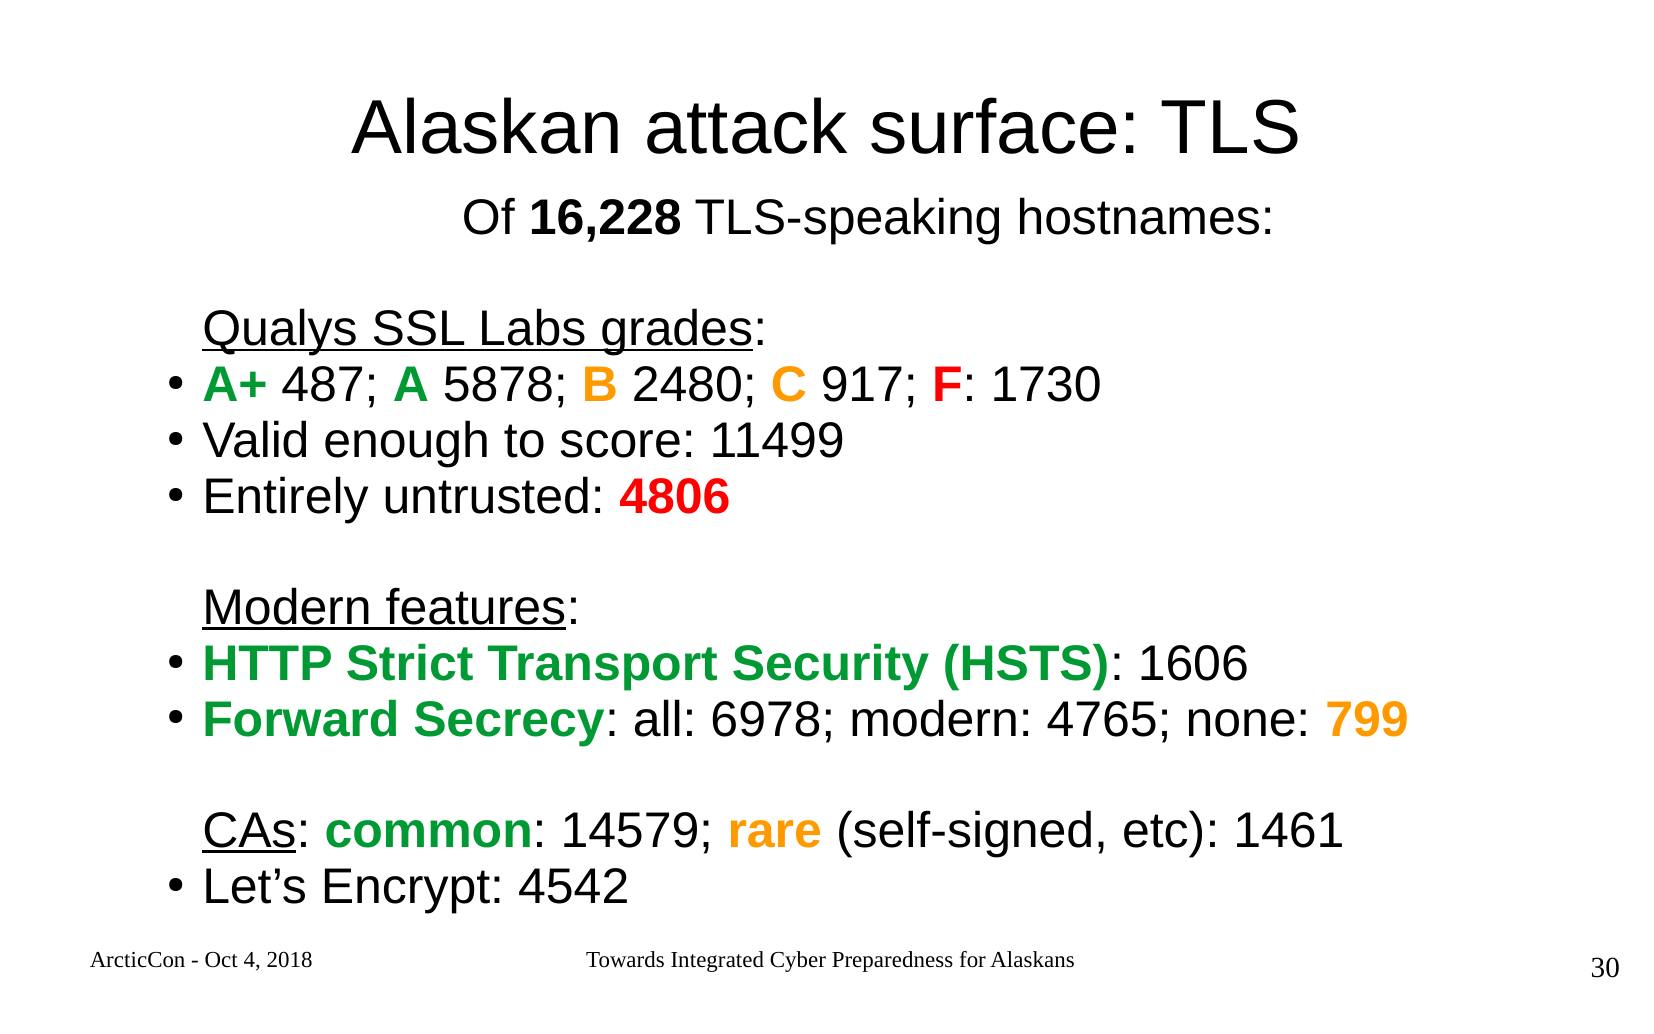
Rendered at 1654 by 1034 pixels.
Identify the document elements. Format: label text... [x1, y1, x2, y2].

subtitle Of 16,228 TLS-speaking hostnames: Qualys SSL Labs grades: A+ 487; A 5878; B 2480; C 917; F: 1730 Valid enough to score: 11499 Entirely untrusted: 4806 Modern features: HTTP Strict Transport Security (HSTS): 1606 Forward Secrecy: all: 6978; modern: 4765; none: 799 CAs: common: 14579; rare (self-signed, etc): 1461 Let’s Encrypt: 4542 [82, 189, 1571, 980]
title Alaskan attack surface: TLS [82, 41, 1571, 189]
text_box <number> [1560, 951, 1621, 1023]
